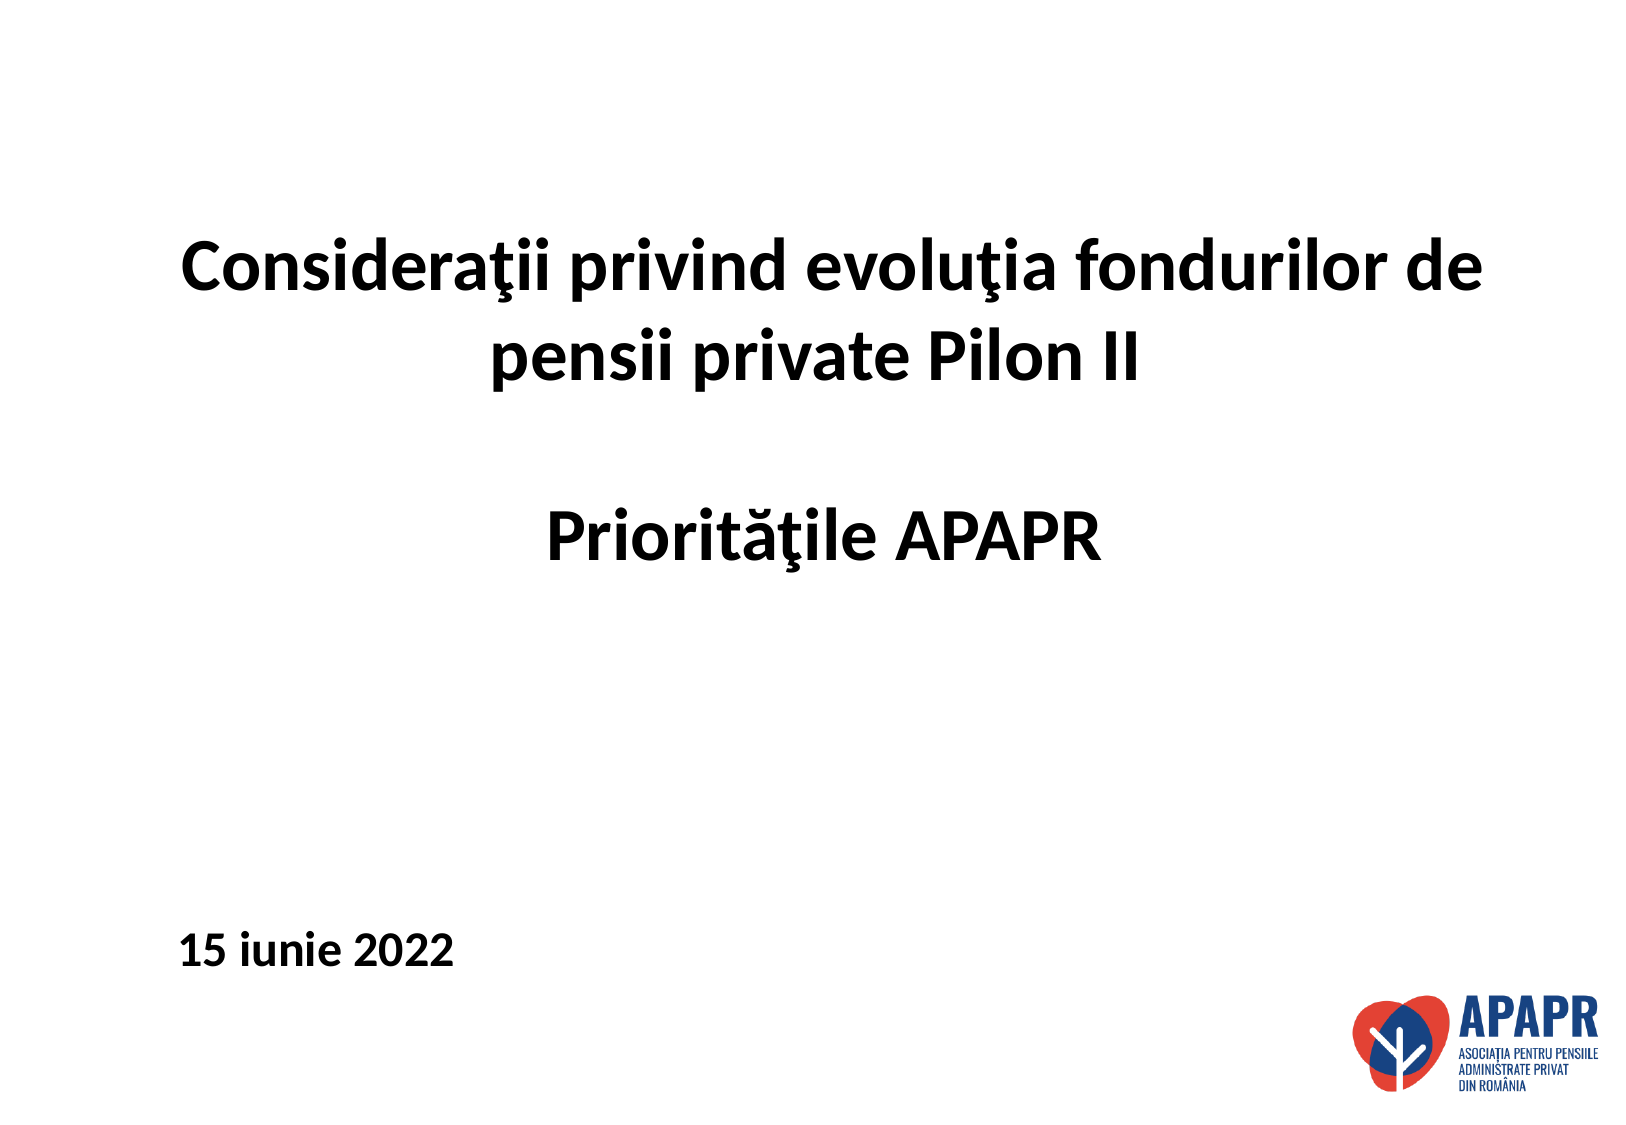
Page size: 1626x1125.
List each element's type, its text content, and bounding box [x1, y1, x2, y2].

text_box 15 iunie 2022 [162, 909, 576, 1045]
text_box Consideraţii privind evoluţia fondurilor de pensii private Pilon II Priorităţile APAPR [99, 274, 1551, 606]
picture [1274, 900, 1626, 1125]
